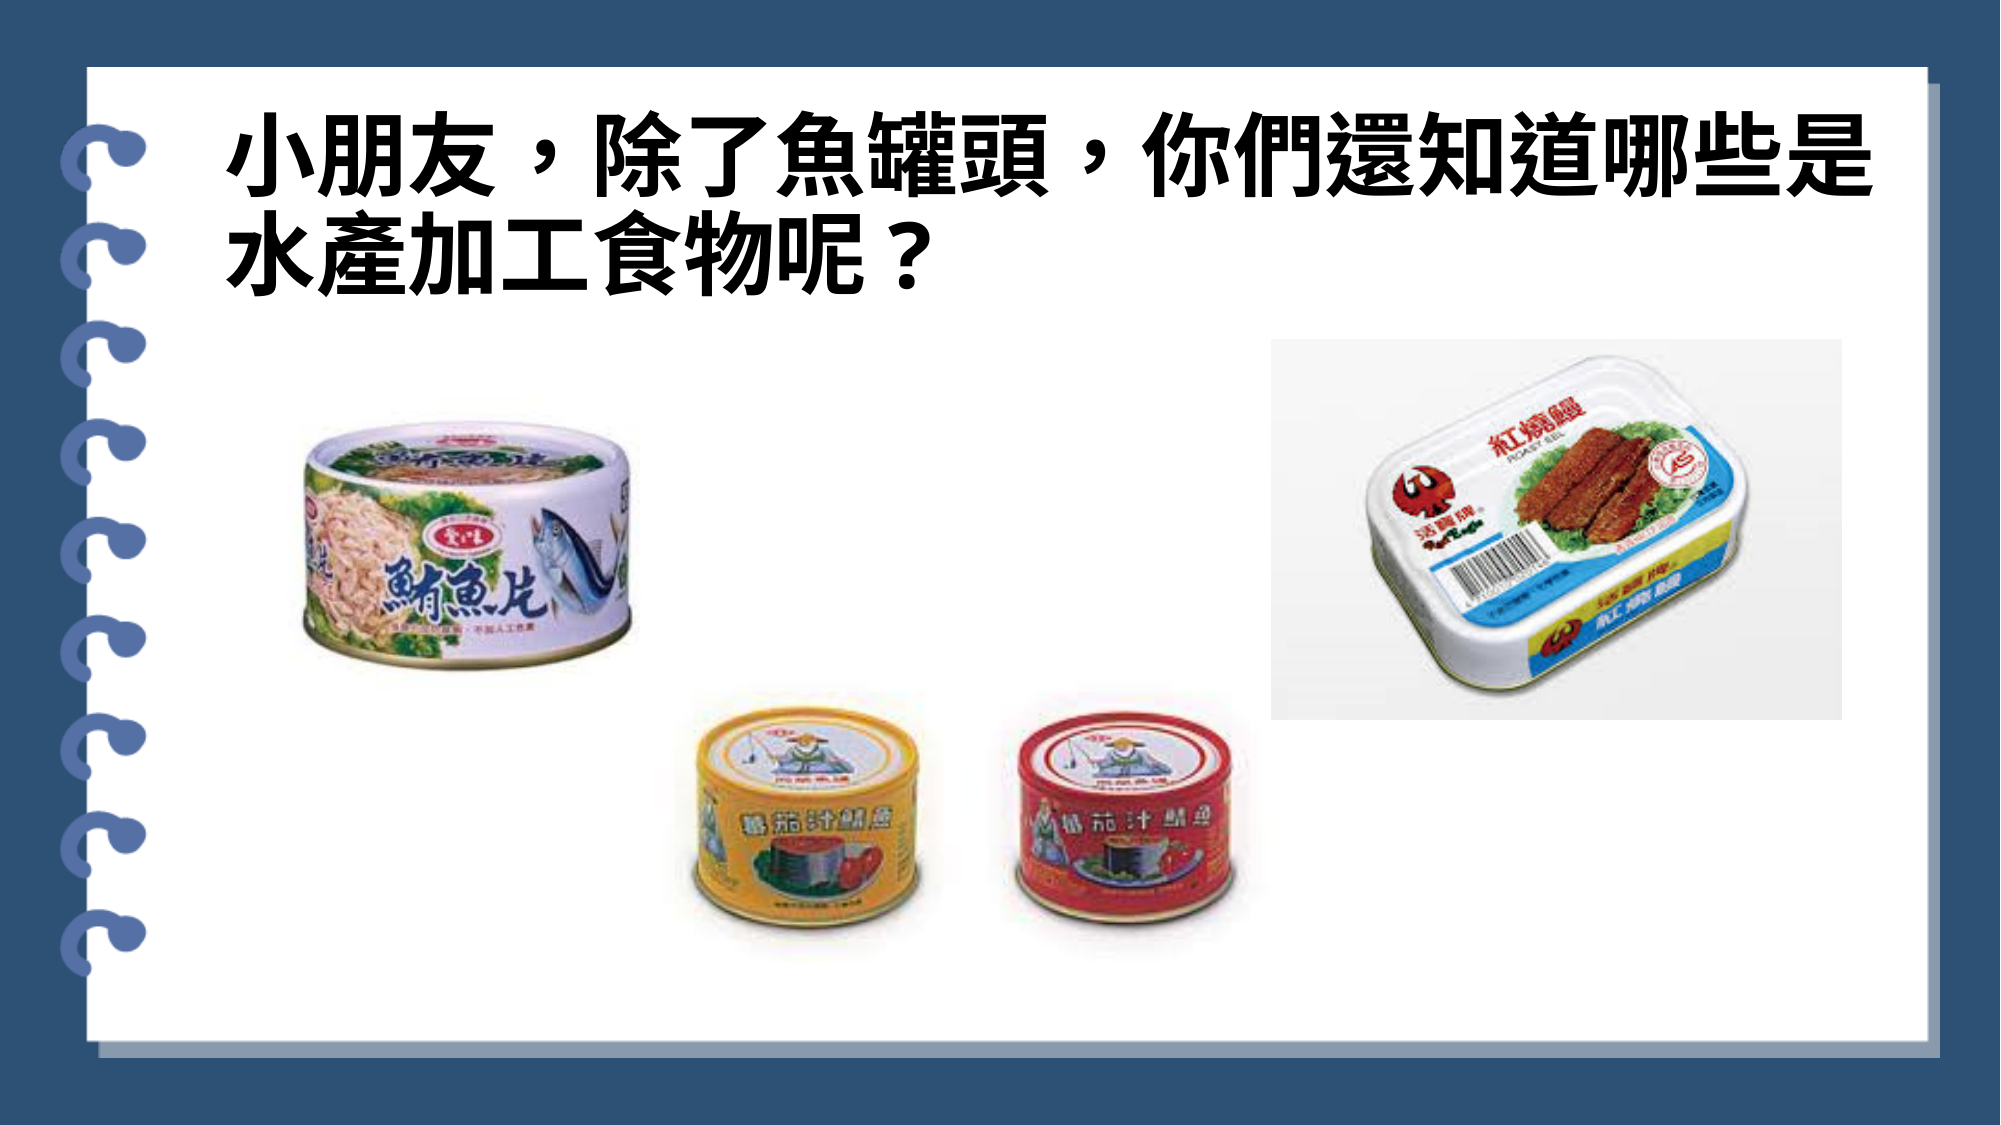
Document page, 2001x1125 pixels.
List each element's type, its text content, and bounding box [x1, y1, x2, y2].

picture [60, 67, 1940, 1058]
text_box [0, 0, 2000, 1125]
title 小朋友，除了魚罐頭，你們還知道哪些是水產加工食物呢? [209, 102, 1898, 329]
